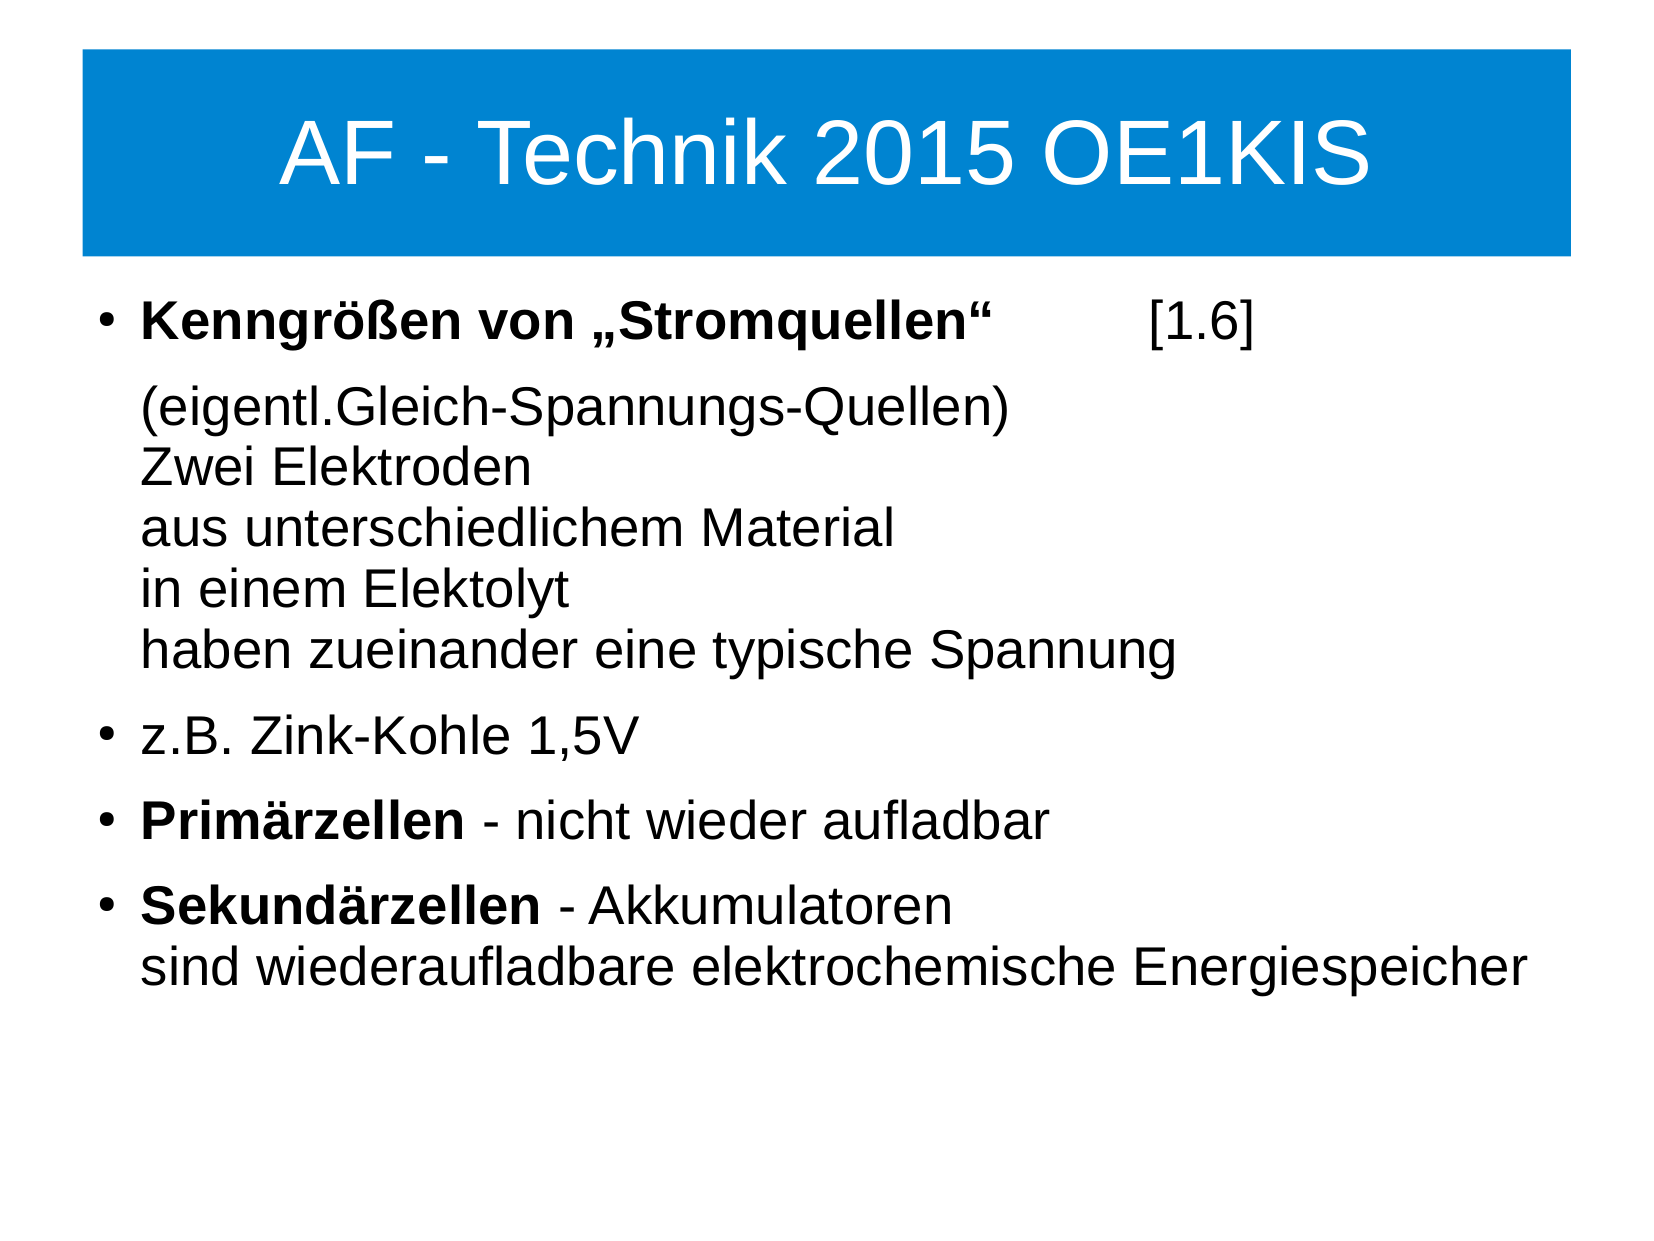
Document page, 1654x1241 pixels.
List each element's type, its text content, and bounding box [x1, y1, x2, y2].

list Kenngrößen von „Stromquellen“ [1.6] (eigentl.Gleich-Spannungs-Quellen) Zwei Elektroden aus unterschiedlichem Material in einem Elektolyt haben zueinander eine typische Spannung z.B. Zink-Kohle 1,5V Primärzellen - nicht wieder aufladbar Sekundärzellen - Akkumulatoren sind wiederaufladbare elektrochemische Energiespeicher [82, 290, 1571, 1010]
title AF - Technik 2015 OE1KIS [82, 49, 1571, 257]
